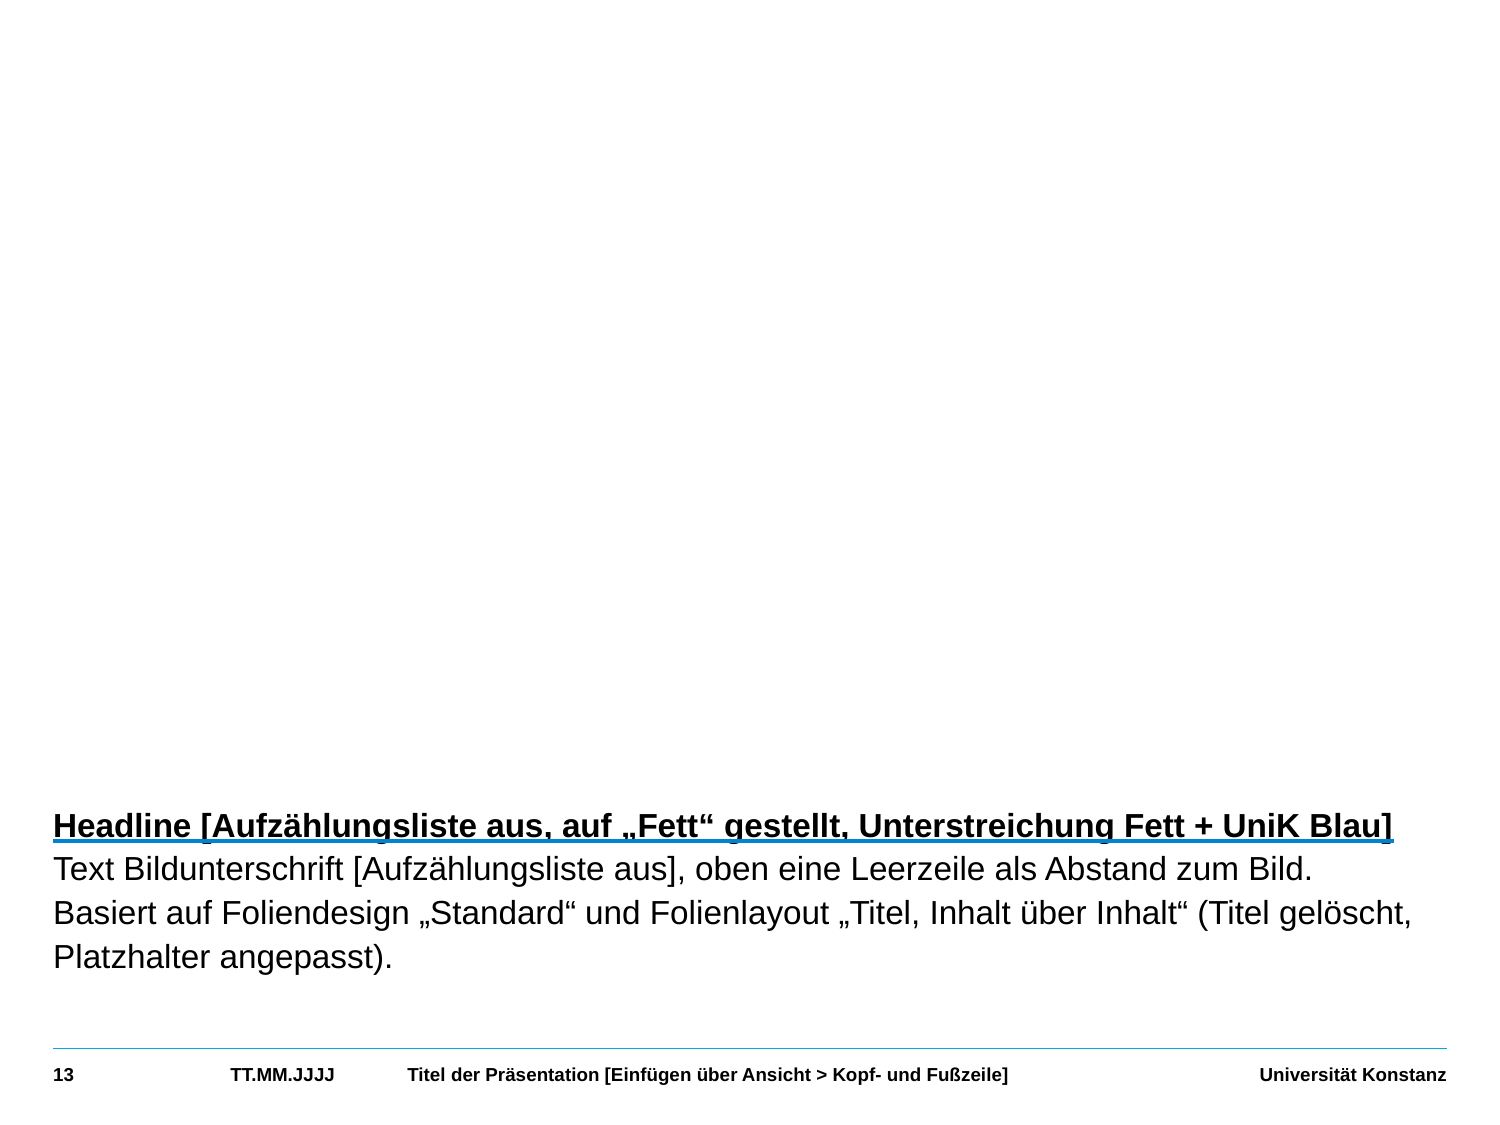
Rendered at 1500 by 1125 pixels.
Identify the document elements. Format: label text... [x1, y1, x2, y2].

list Headline [Aufzählungsliste aus, auf „Fett“ gestellt, Unterstreichung Fett + UniK Blau] Text Bildunterschrift [Aufzählungsliste aus], oben eine Leerzeile als Abstand zum Bild. Basiert auf Foliendesign „Standard“ und Folienlayout „Titel, Inhalt über Inhalt“ (Titel gelöscht, Platzhalter angepasst). [53, 763, 1447, 1012]
